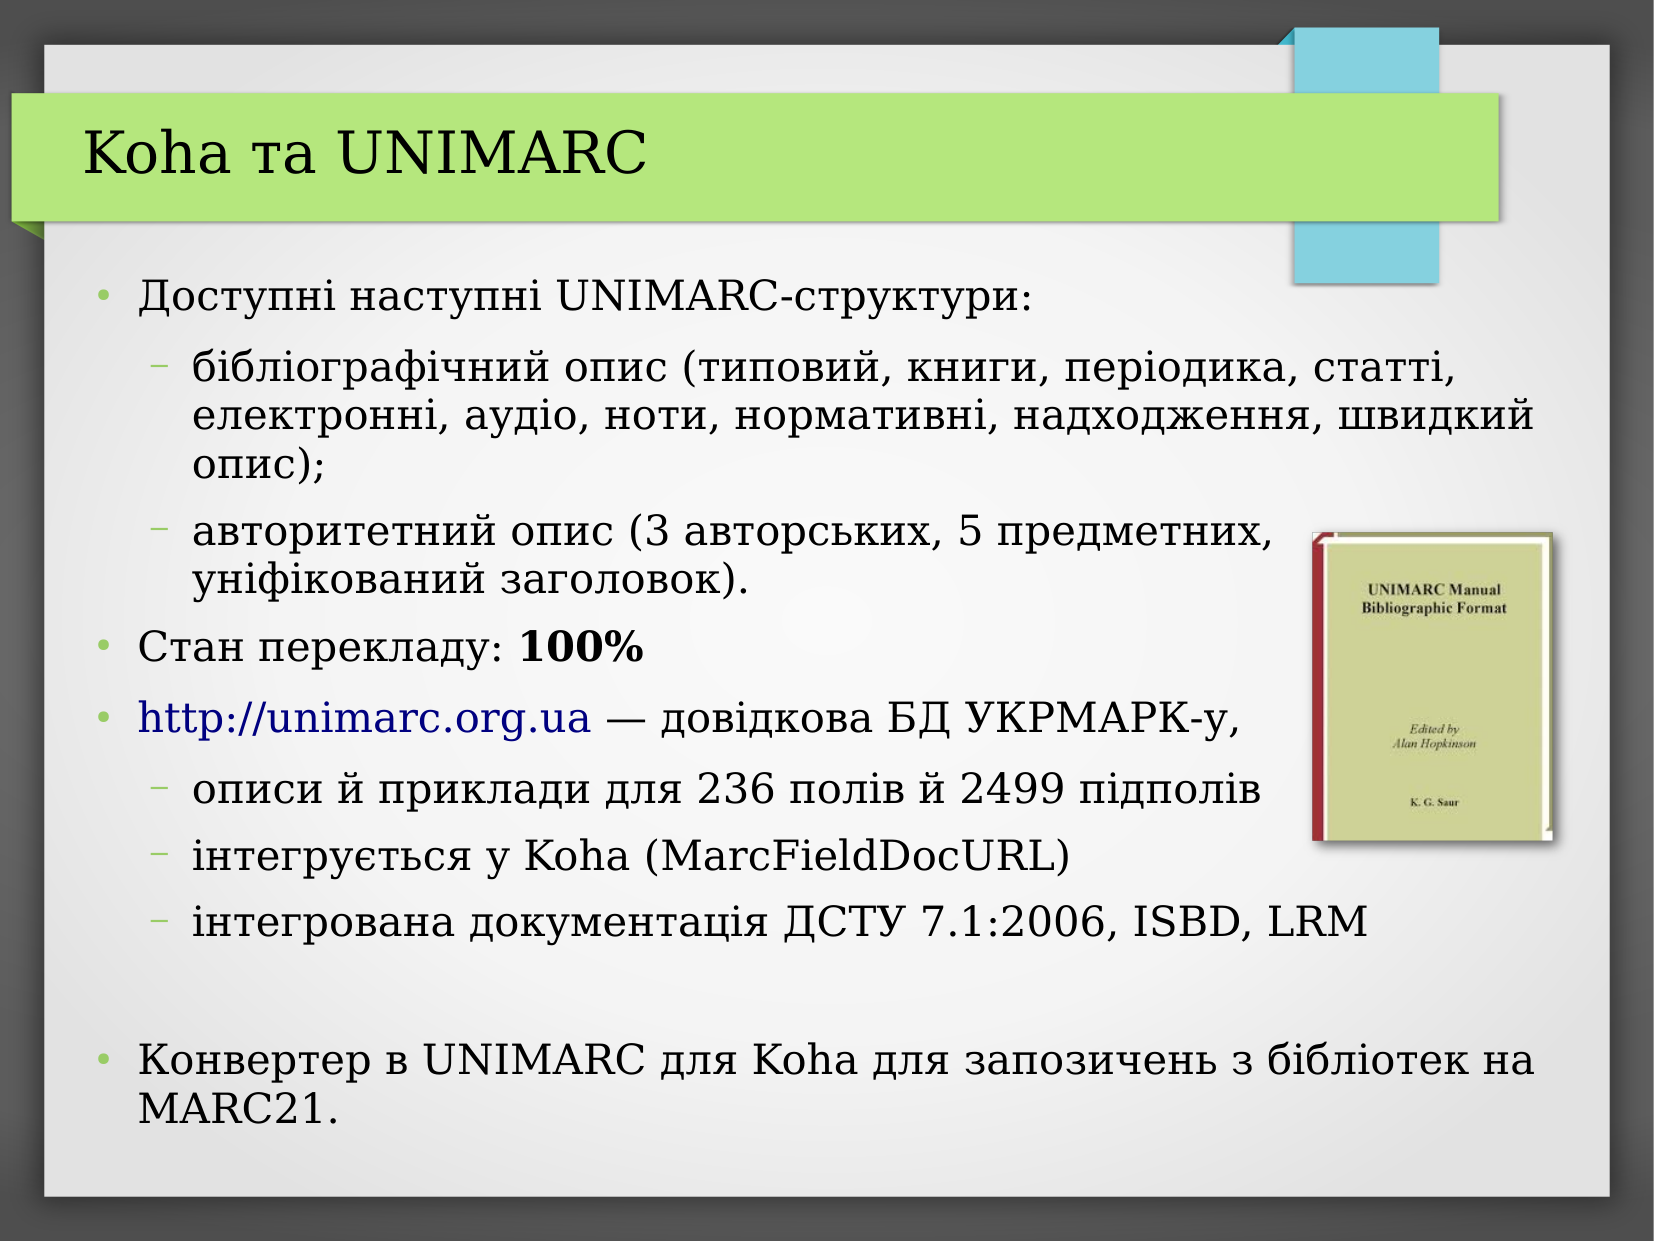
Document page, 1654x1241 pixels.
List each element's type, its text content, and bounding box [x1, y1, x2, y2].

picture [0, 0, 1654, 1241]
list Доступні наступні UNIMARC-структури: бібліографічний опис (типовий, книги, періодика, статті, електронні, аудіо, ноти, нормативні, надходження, швидкий опис); авторитетний опис (3 авторських, 5 предметних, уніфікований заголовок). Стан перекладу: 100% http://unimarc.org.ua — довідкова БД УКРМАРК-у, описи й приклади для 236 полів й 2499 підполів інтегрується у Koha (MarcFieldDocURL) інтегрована документація ДСТУ 7.1:2006, ISBD, LRM Конвертер в UNIMARC для Koha для запозичень з бібліотек на MARC21. [82, 271, 1571, 1134]
title Koha та UNIMARC [82, 94, 1264, 213]
